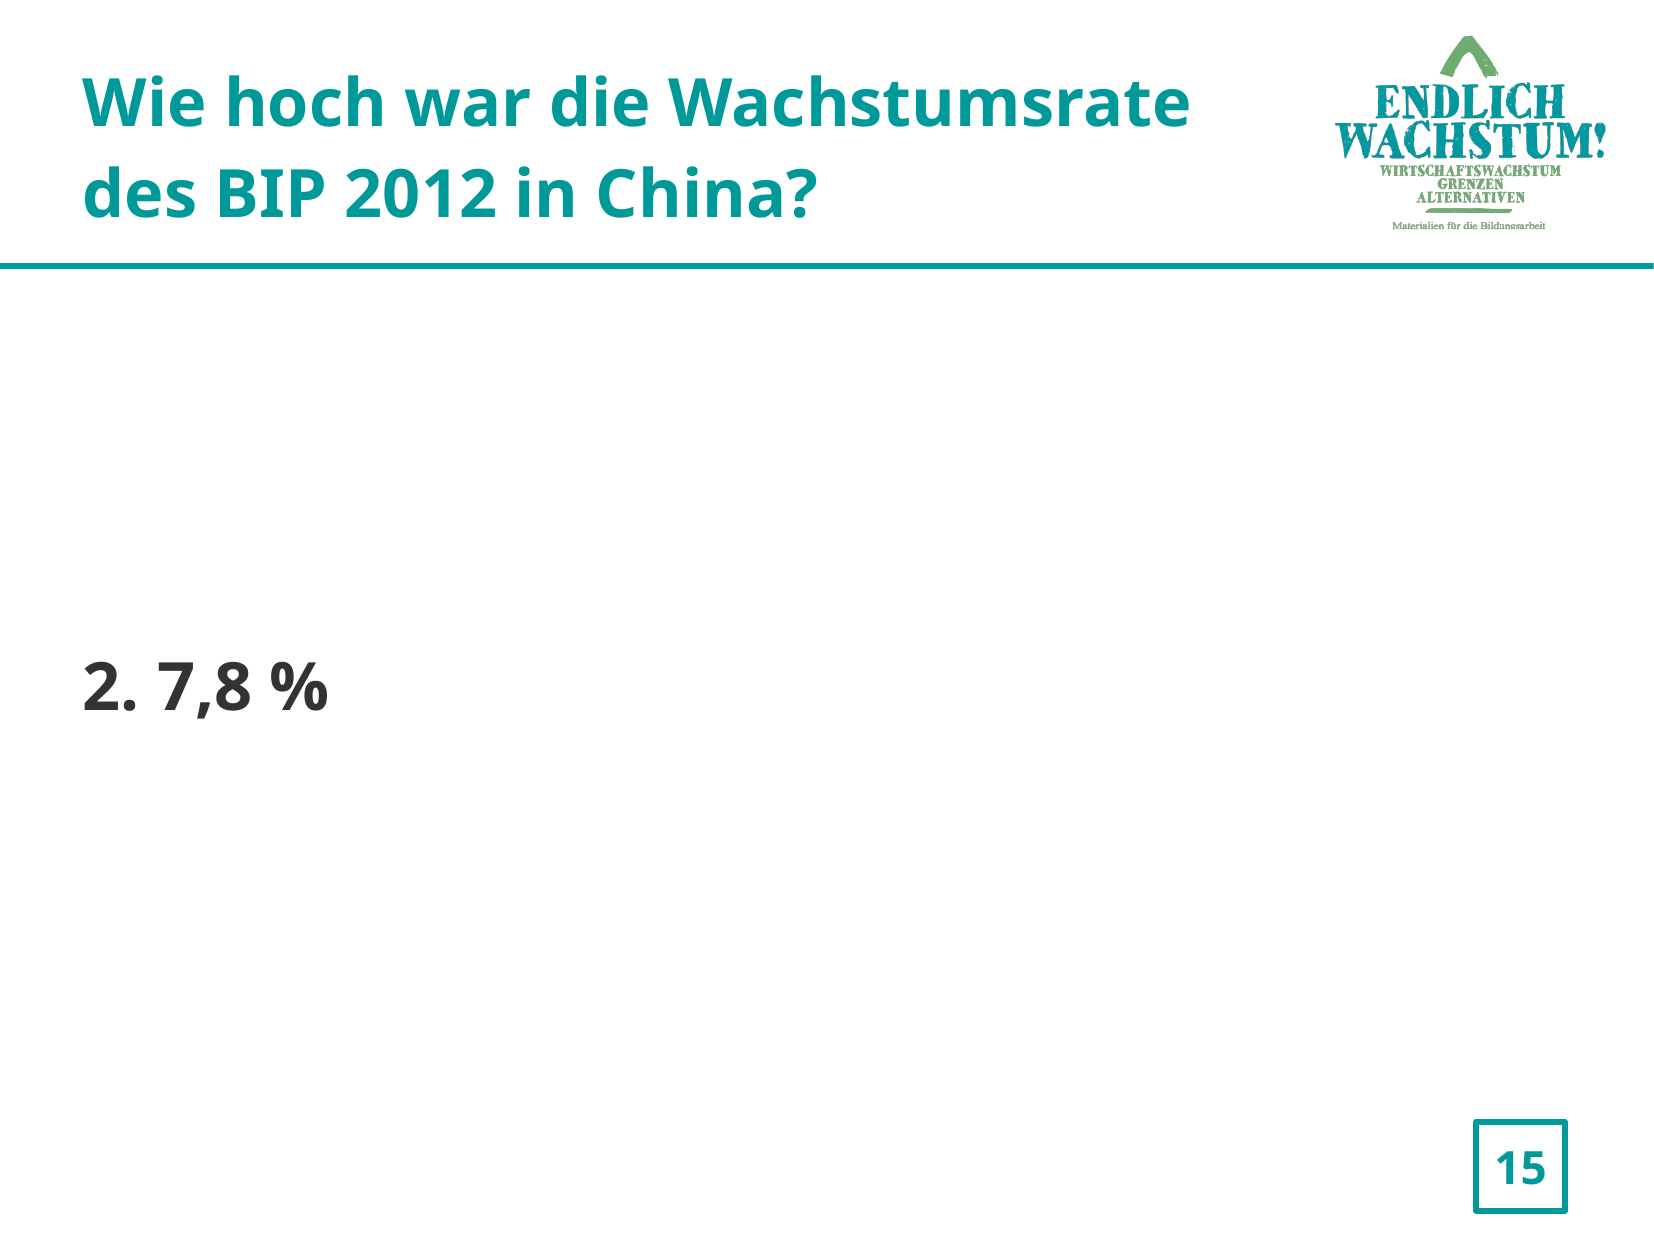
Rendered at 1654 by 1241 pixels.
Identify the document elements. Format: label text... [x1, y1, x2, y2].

subtitle 2. 7,8 % [82, 324, 1571, 1045]
title Wie hoch war die Wachstumsrate des BIP 2012 in China? [82, 29, 1300, 264]
picture [1334, 35, 1607, 231]
